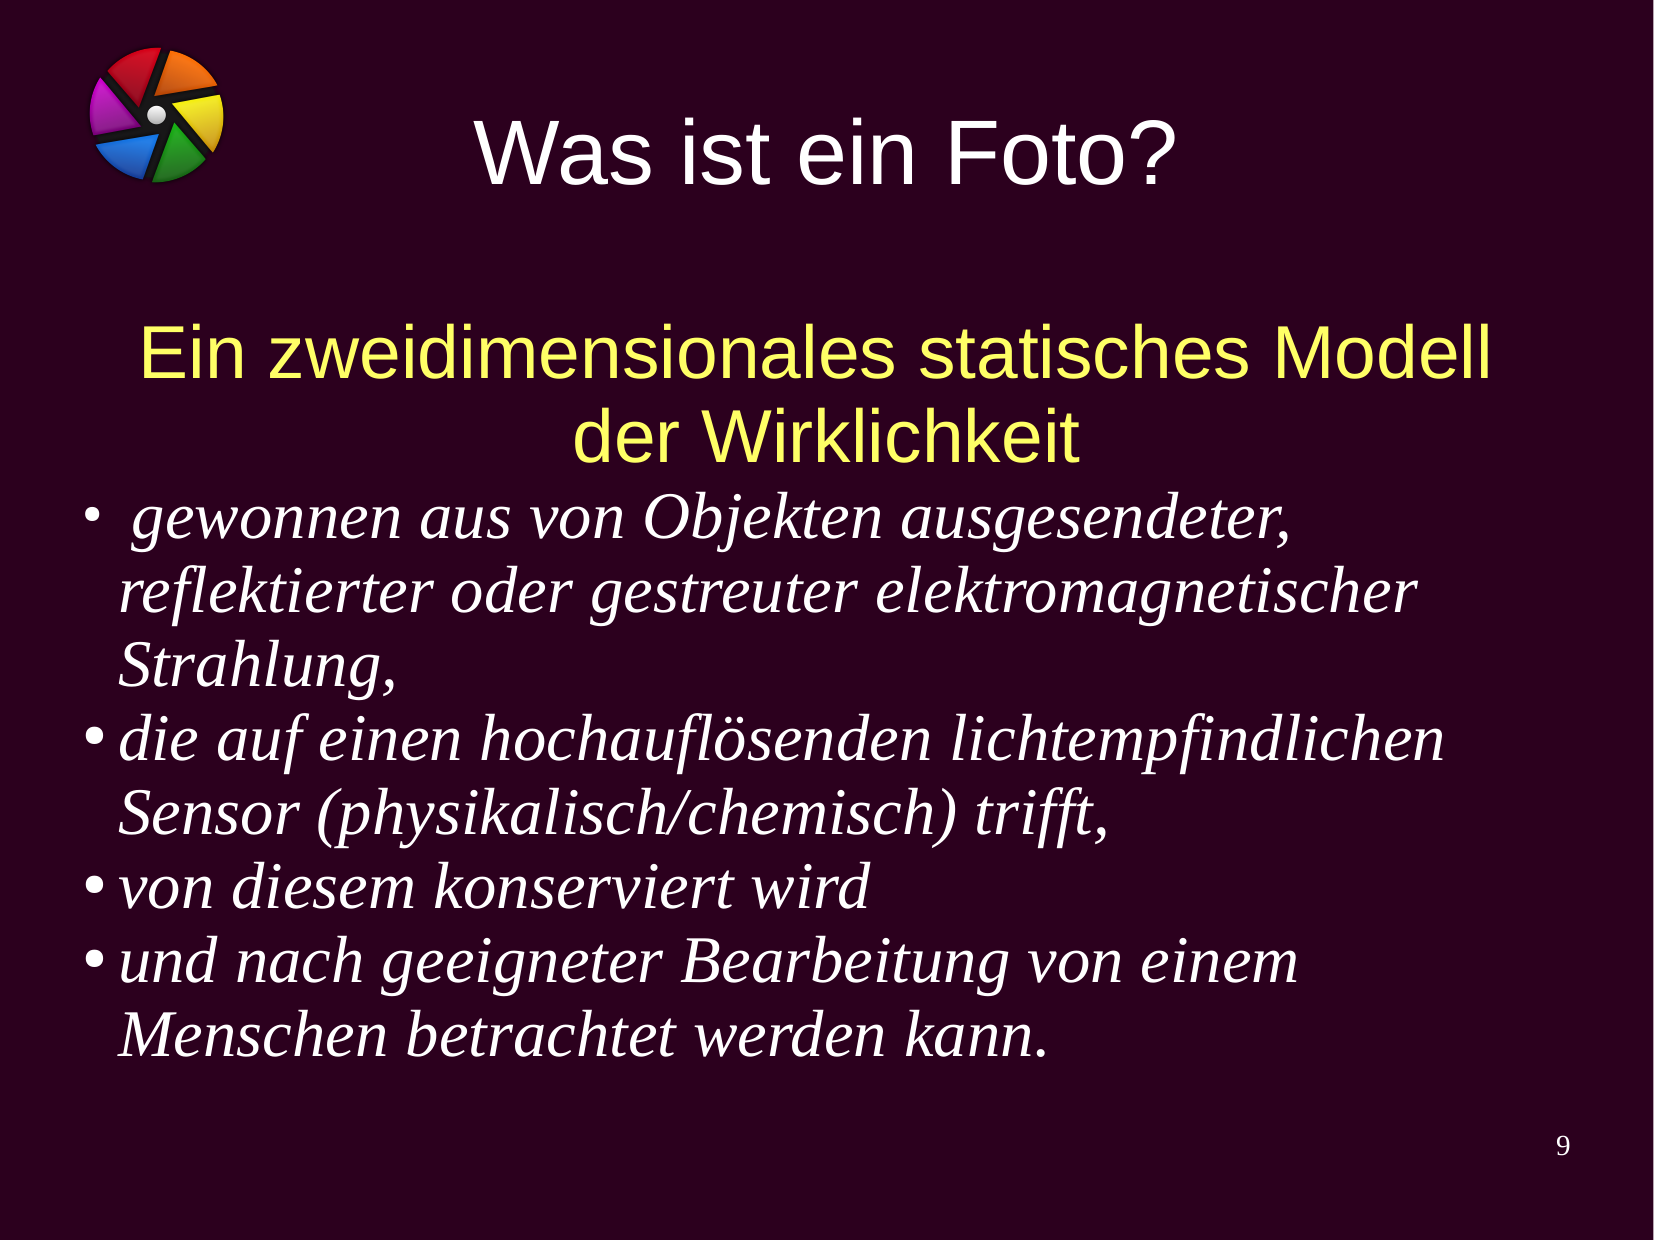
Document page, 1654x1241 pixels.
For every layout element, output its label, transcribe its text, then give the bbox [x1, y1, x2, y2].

picture [82, 41, 231, 189]
subtitle Ein zweidimensionales statisches Modell der Wirklichkeit gewonnen aus von Objekten ausgesendeter, reflektierter oder gestreuter elektromagnetischer Strahlung, die auf einen hochauflösenden lichtempfindlichen Sensor (physikalisch/chemisch) trifft, von diesem konserviert wird und nach geeigneter Bearbeitung von einem Menschen betrachtet werden kann. [82, 236, 1571, 1146]
title Was ist ein Foto? [82, 49, 1571, 236]
